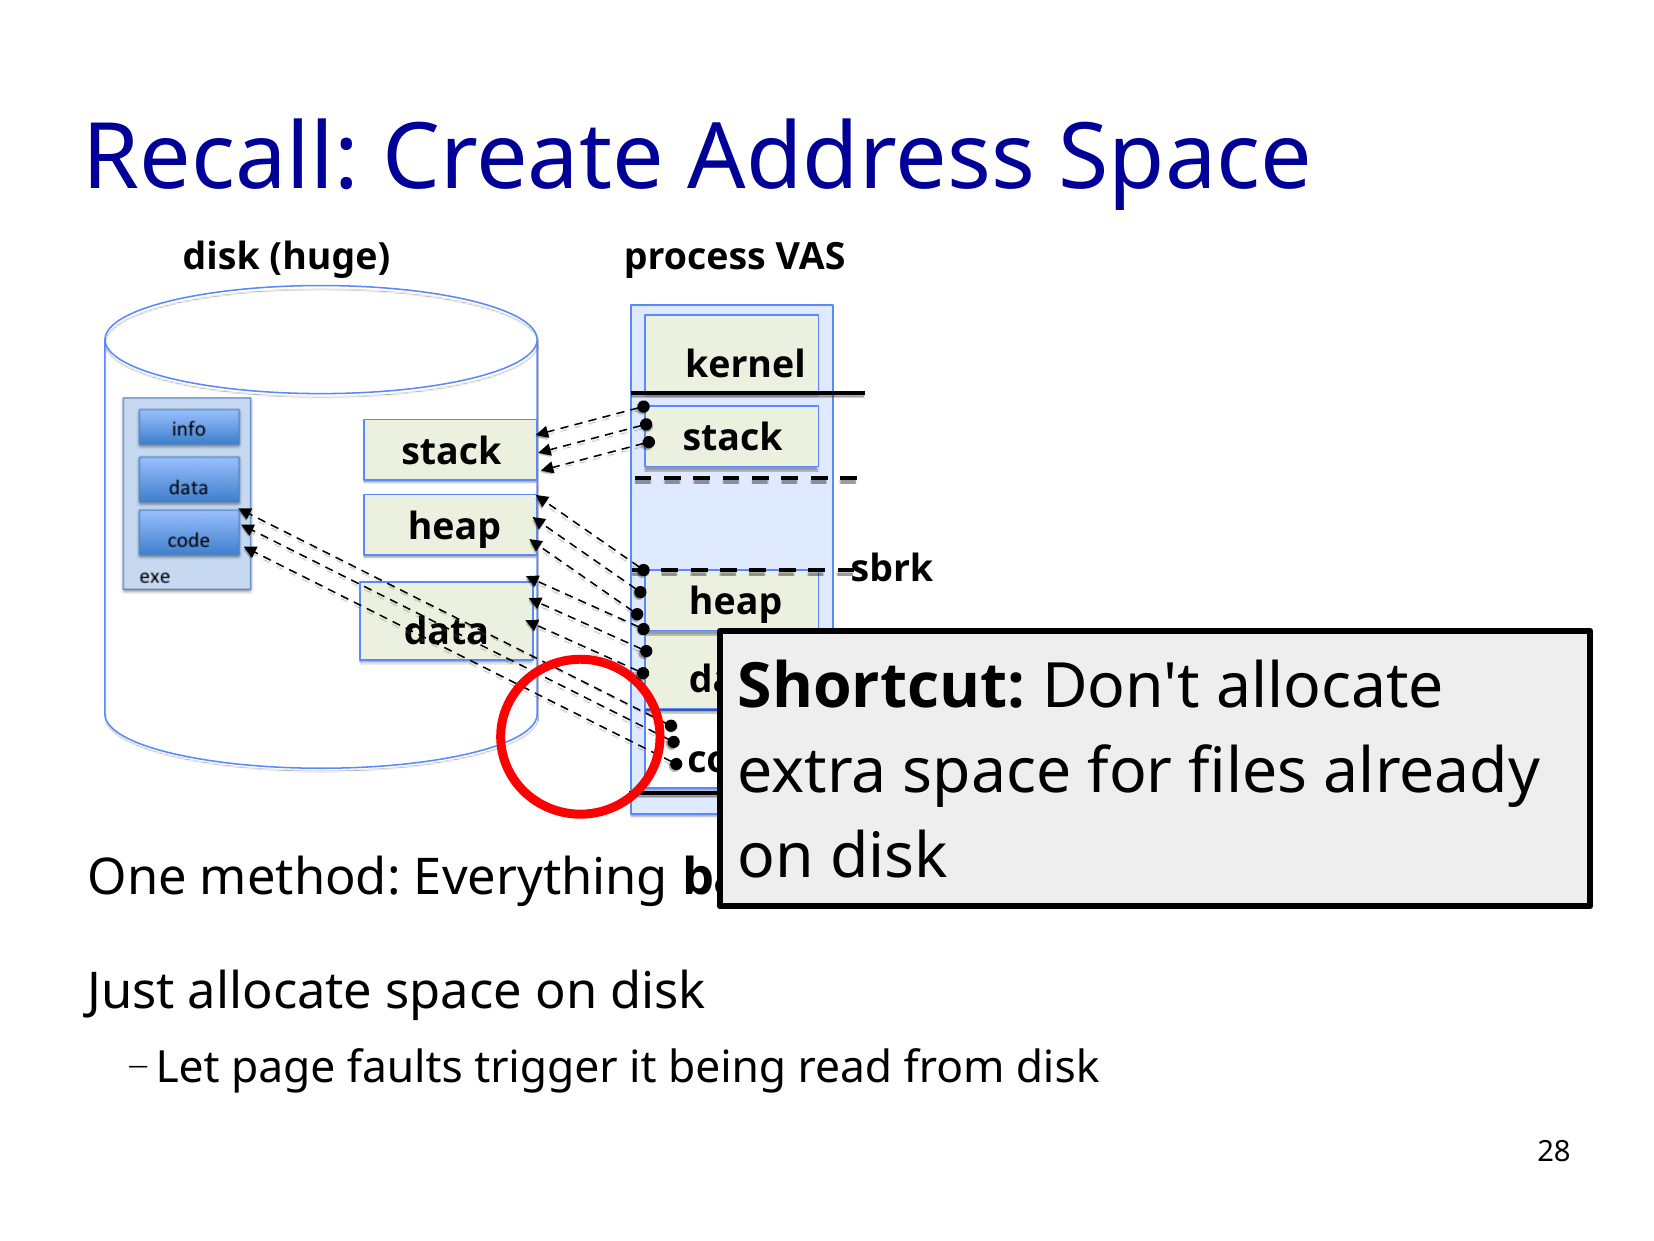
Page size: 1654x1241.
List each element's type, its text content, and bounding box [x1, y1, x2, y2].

text_box [517, 494, 538, 555]
title Recall: Create Address Space [82, 49, 1571, 257]
list One method: Everything backed by disk Just allocate space on disk Let page faults trigger it being read from disk [60, 840, 1571, 1096]
text_box stack [667, 406, 798, 466]
text_box [359, 581, 534, 661]
text_box data [674, 648, 717, 708]
text_box heap [393, 494, 517, 555]
picture [119, 395, 256, 596]
text_box [645, 741, 717, 791]
text_box kernel [670, 332, 821, 391]
text_box code [672, 727, 717, 788]
text_box [630, 683, 655, 790]
text_box [665, 730, 672, 738]
text_box [363, 494, 393, 555]
text_box stack [386, 419, 517, 480]
text_box [517, 419, 538, 480]
text_box process VAS [609, 224, 861, 285]
text_box [630, 798, 717, 815]
text_box [630, 305, 834, 391]
text_box disk (huge) [167, 224, 406, 285]
text_box sbrk [835, 537, 949, 597]
text_box [630, 392, 834, 727]
text_box Shortcut: Don't allocate extra space for files already on disk [720, 630, 1591, 796]
text_box data [389, 599, 505, 660]
text_box heap [674, 569, 798, 630]
text_box [363, 419, 386, 480]
